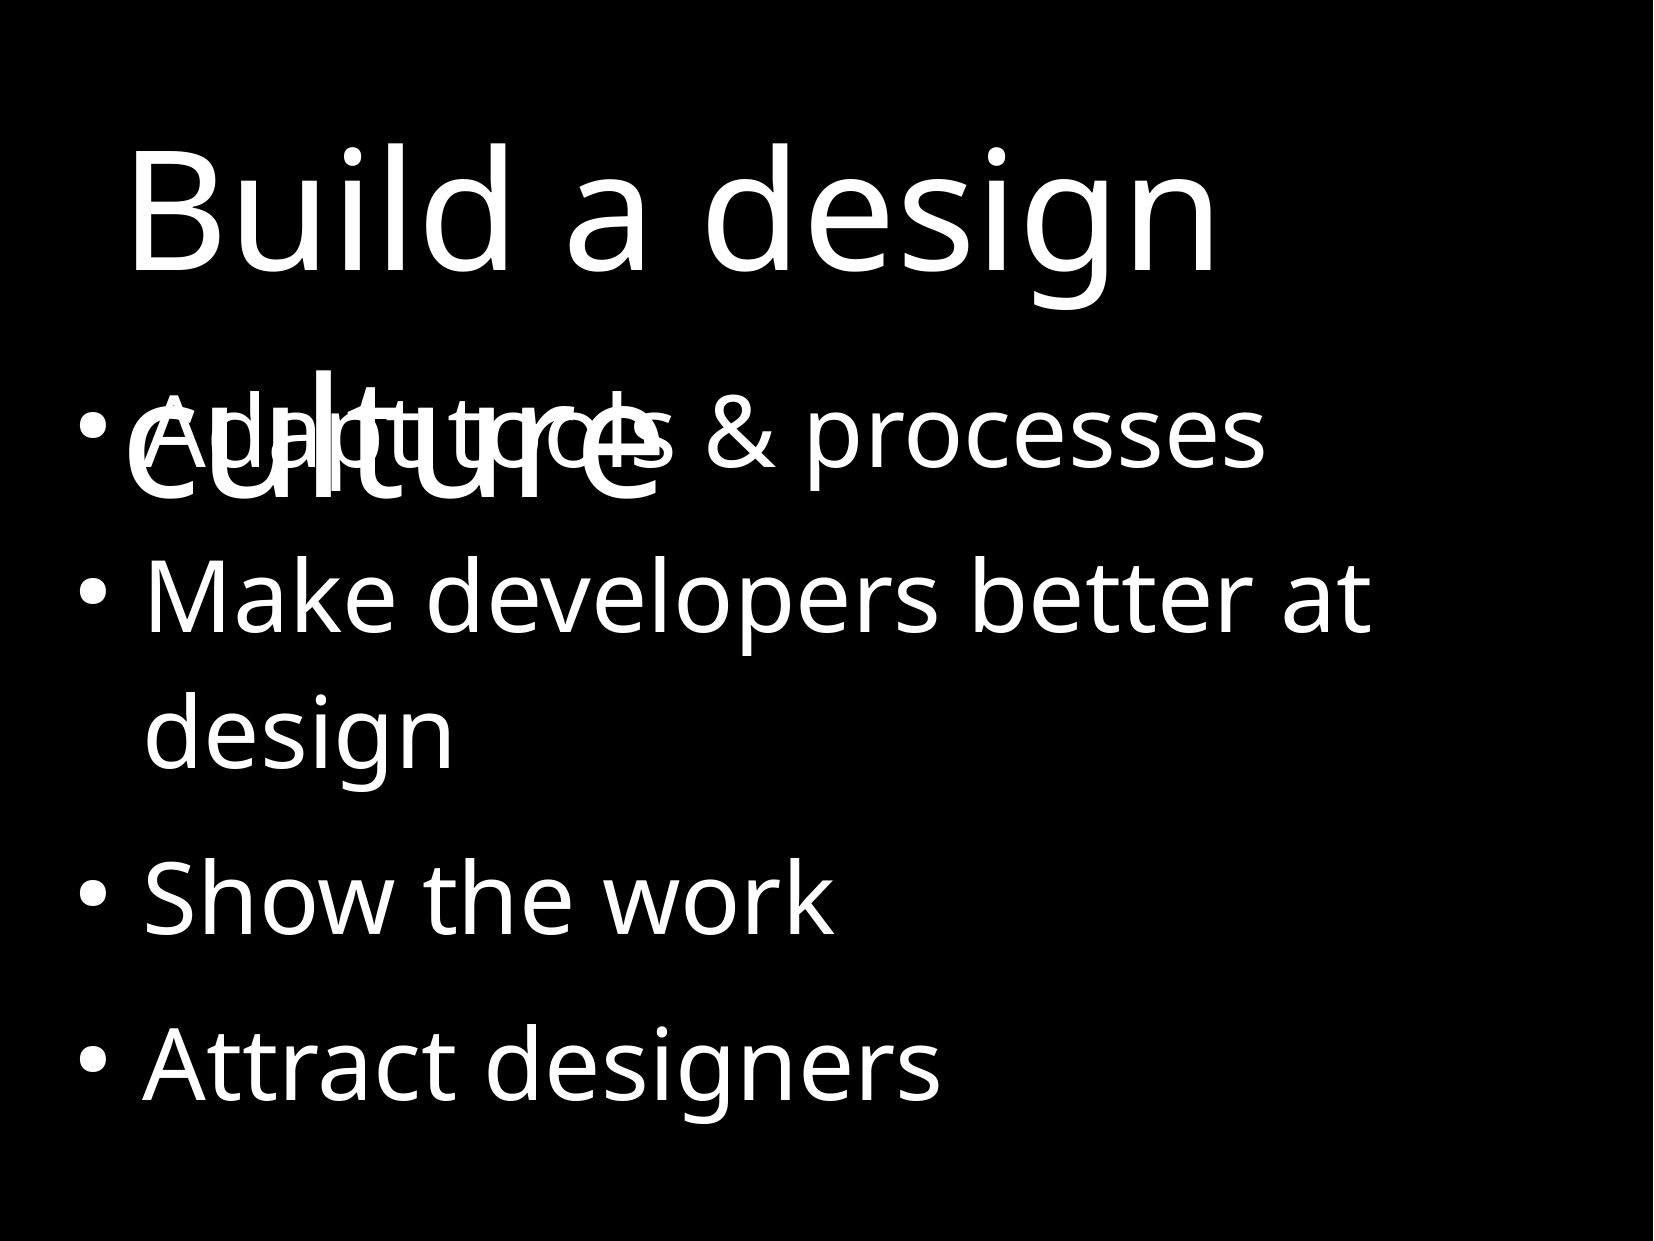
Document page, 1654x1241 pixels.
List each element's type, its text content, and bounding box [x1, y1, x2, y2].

title Build a design culture [120, 91, 1653, 1201]
list Adapt tools & processes Make developers better at design Show the work Attract designers [75, 360, 1571, 1178]
